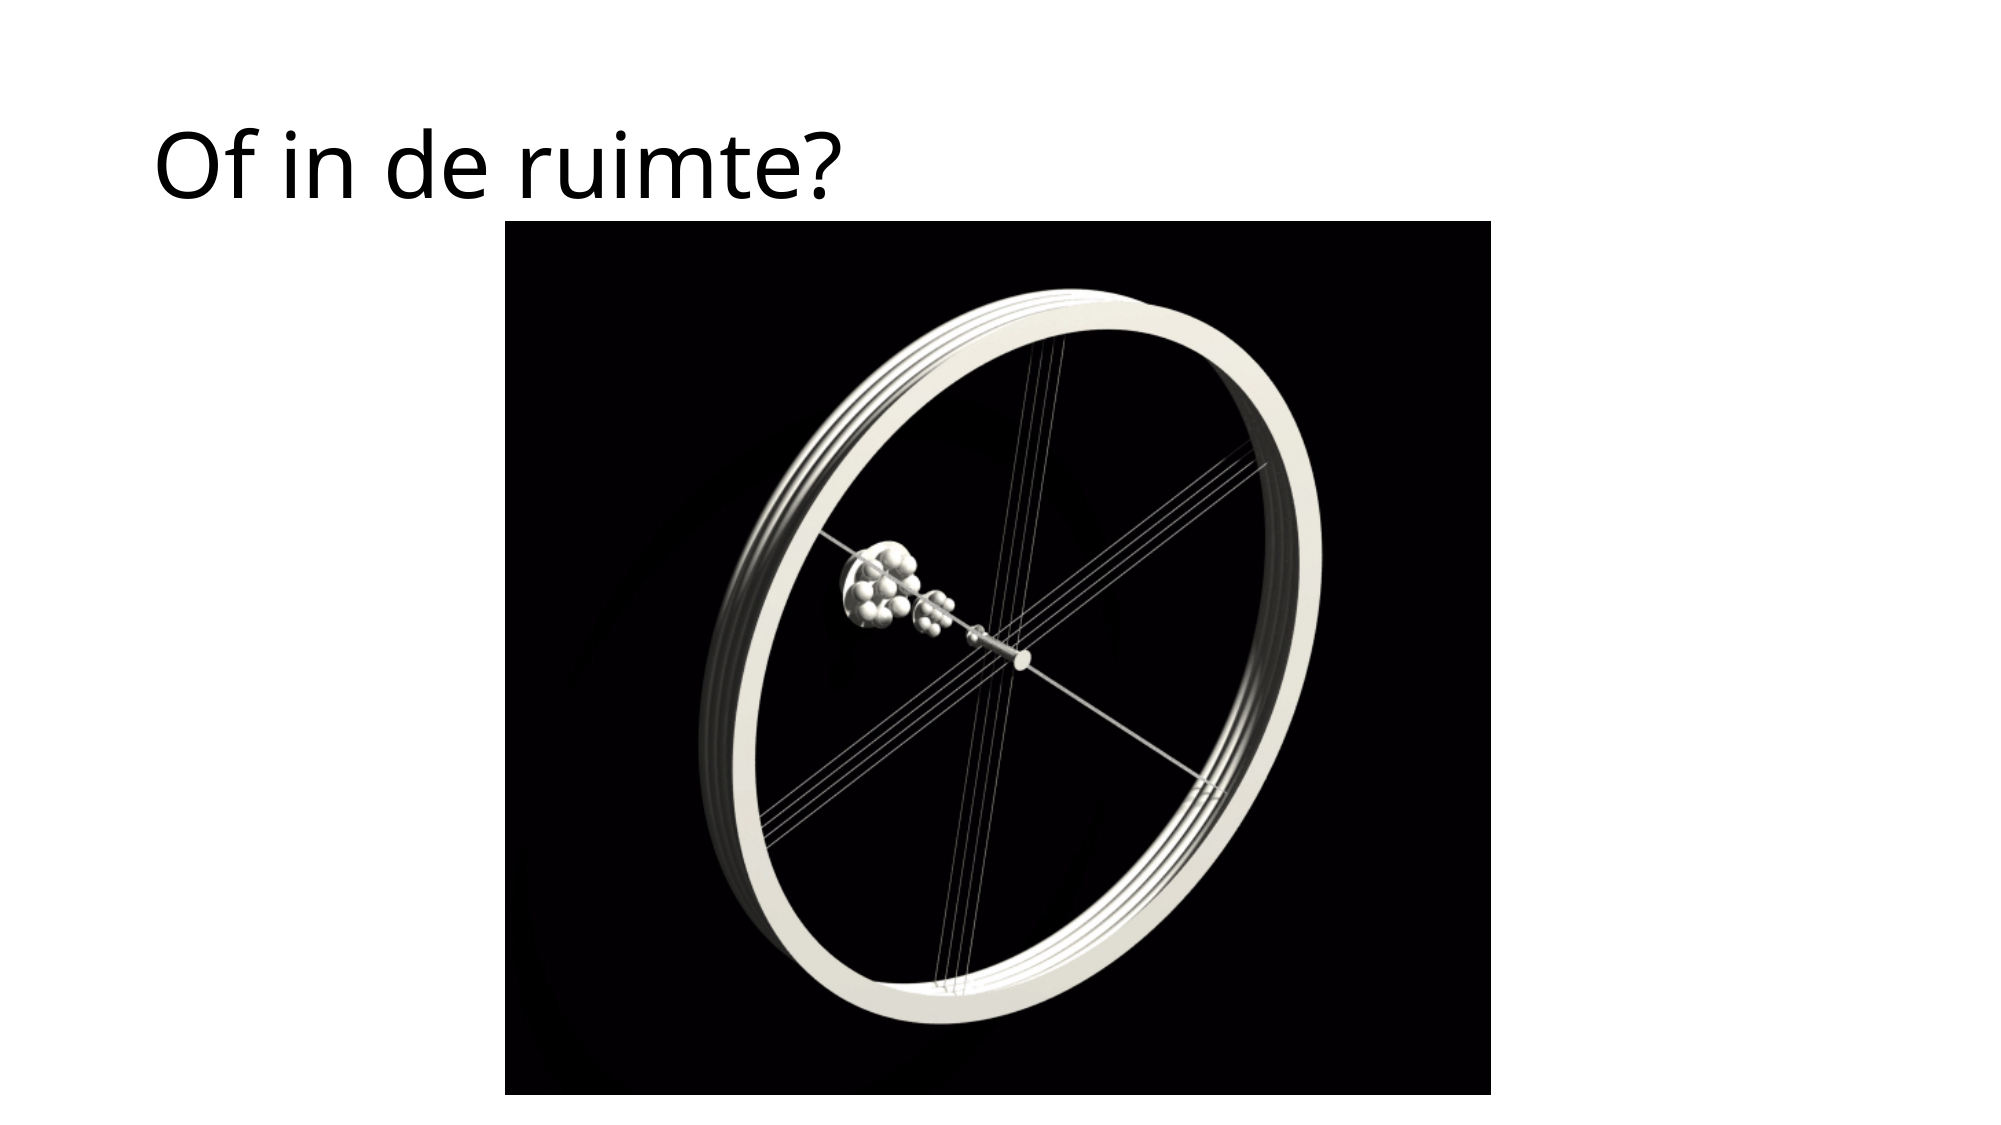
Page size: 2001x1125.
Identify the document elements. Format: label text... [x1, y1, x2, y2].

picture [505, 221, 1491, 1095]
title Of in de ruimte? [137, 59, 1863, 278]
